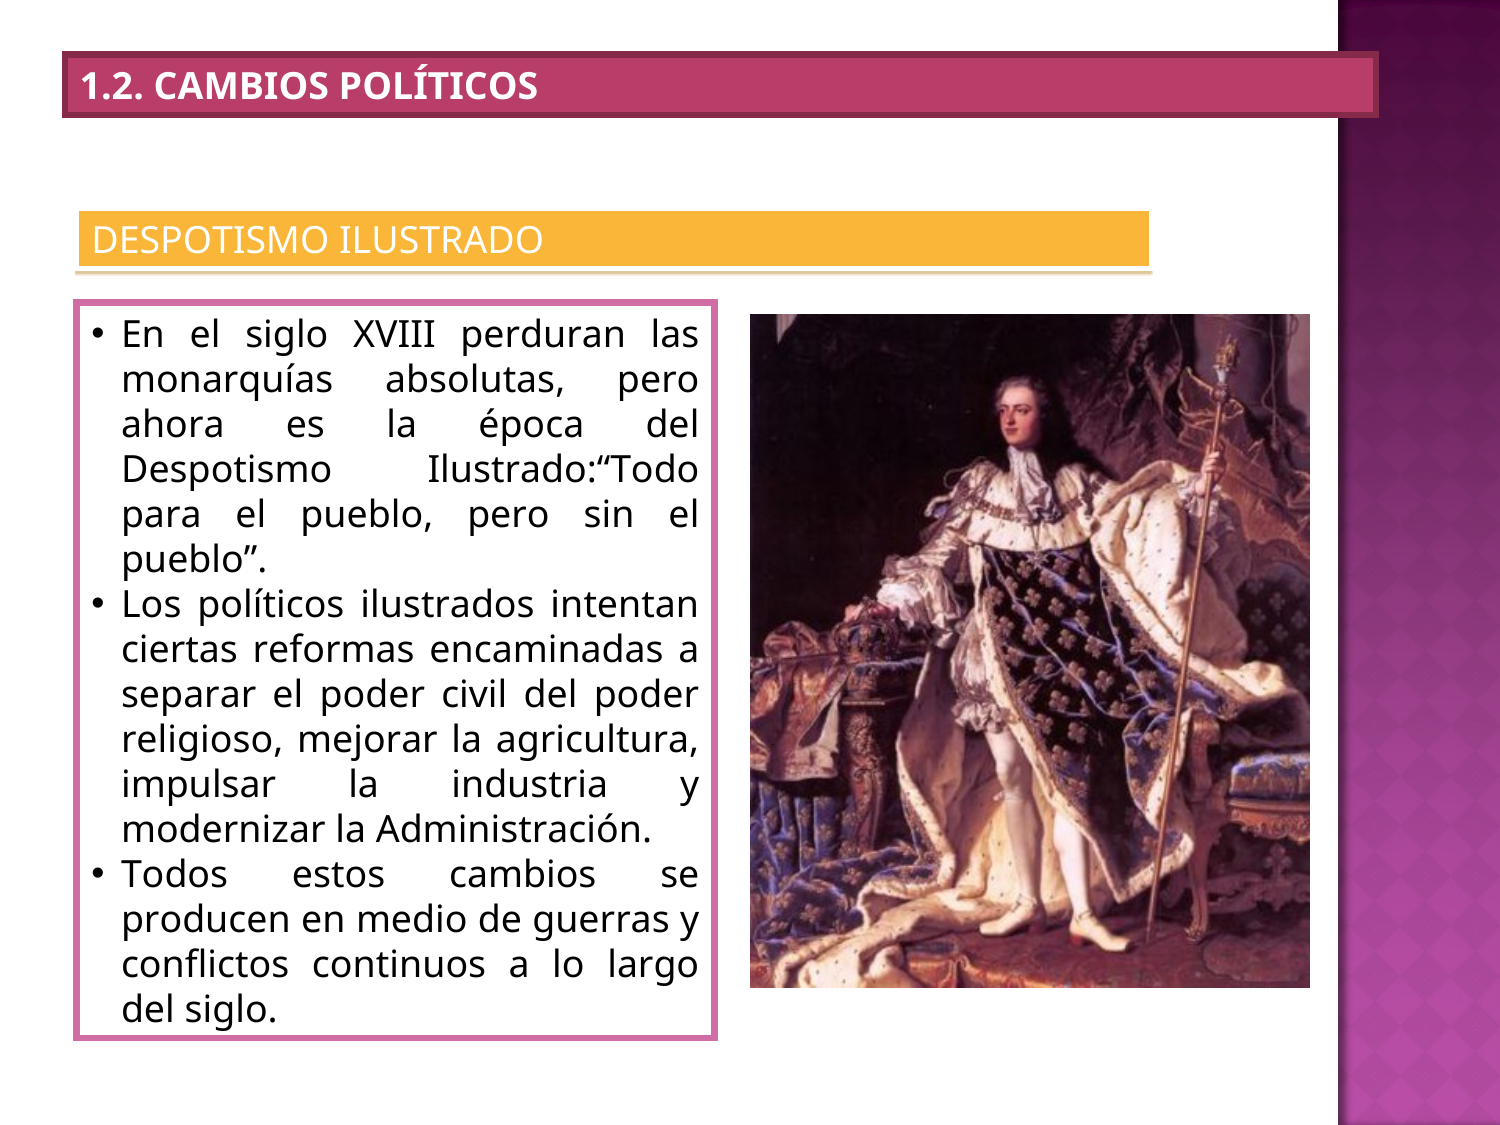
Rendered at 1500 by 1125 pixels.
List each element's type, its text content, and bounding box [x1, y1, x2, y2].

picture [1337, 0, 1500, 1125]
text_box 1.2. CAMBIOS POLÍTICOS [64, 54, 1377, 116]
text_box En el siglo XVIII perduran las monarquías absolutas, pero ahora es la época del Despotismo Ilustrado:“Todo para el pueblo, pero sin el pueblo”. Los políticos ilustrados intentan ciertas reformas encaminadas a separar el poder civil del poder religioso, mejorar la agricultura, impulsar la industria y modernizar la Administración. Todos estos cambios se producen en medio de guerras y conflictos continuos a lo largo del siglo. [76, 302, 715, 1039]
picture [750, 314, 1310, 988]
text_box DESPOTISMO ILUSTRADO [76, 207, 1152, 269]
